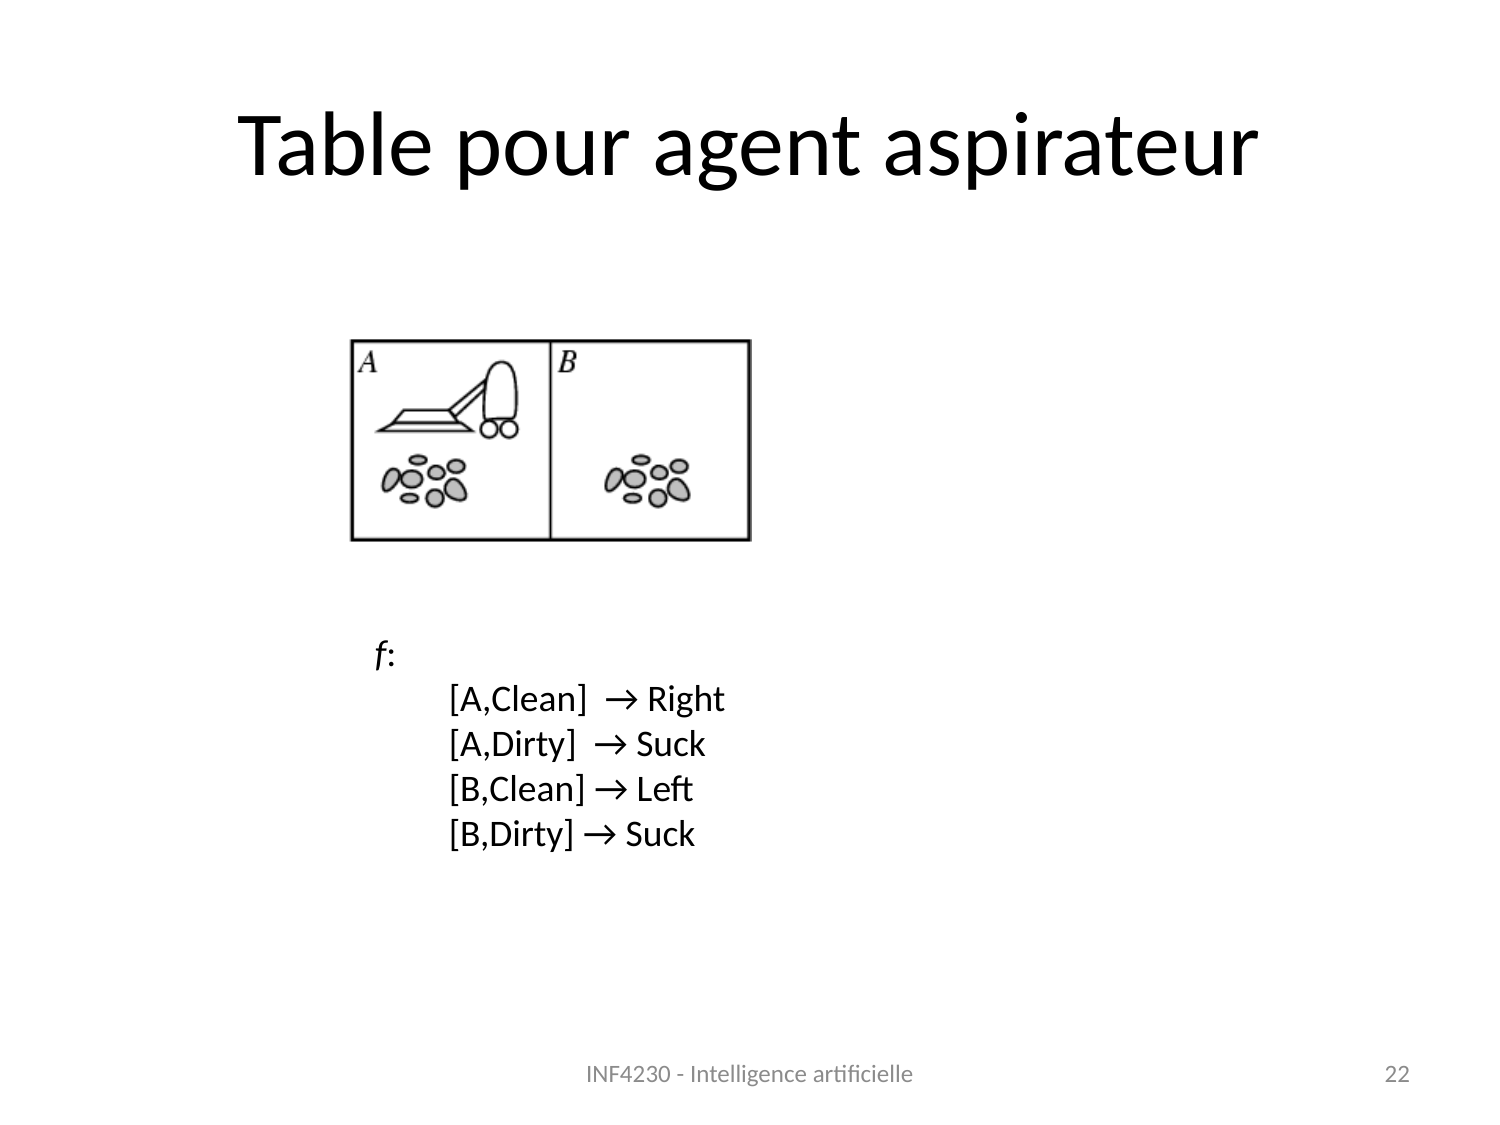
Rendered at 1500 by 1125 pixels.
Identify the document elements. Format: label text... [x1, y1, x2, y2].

text_box f: [A,Clean] → Right [A,Dirty] → Suck [B,Clean] → Left [B,Dirty] → Suck [360, 621, 1111, 862]
slide_number <numéro> [1074, 1042, 1425, 1103]
title Table pour agent aspirateur [75, 45, 1425, 233]
picture [348, 338, 752, 545]
footer INF4230 - Intelligence artificielle [512, 1042, 988, 1103]
